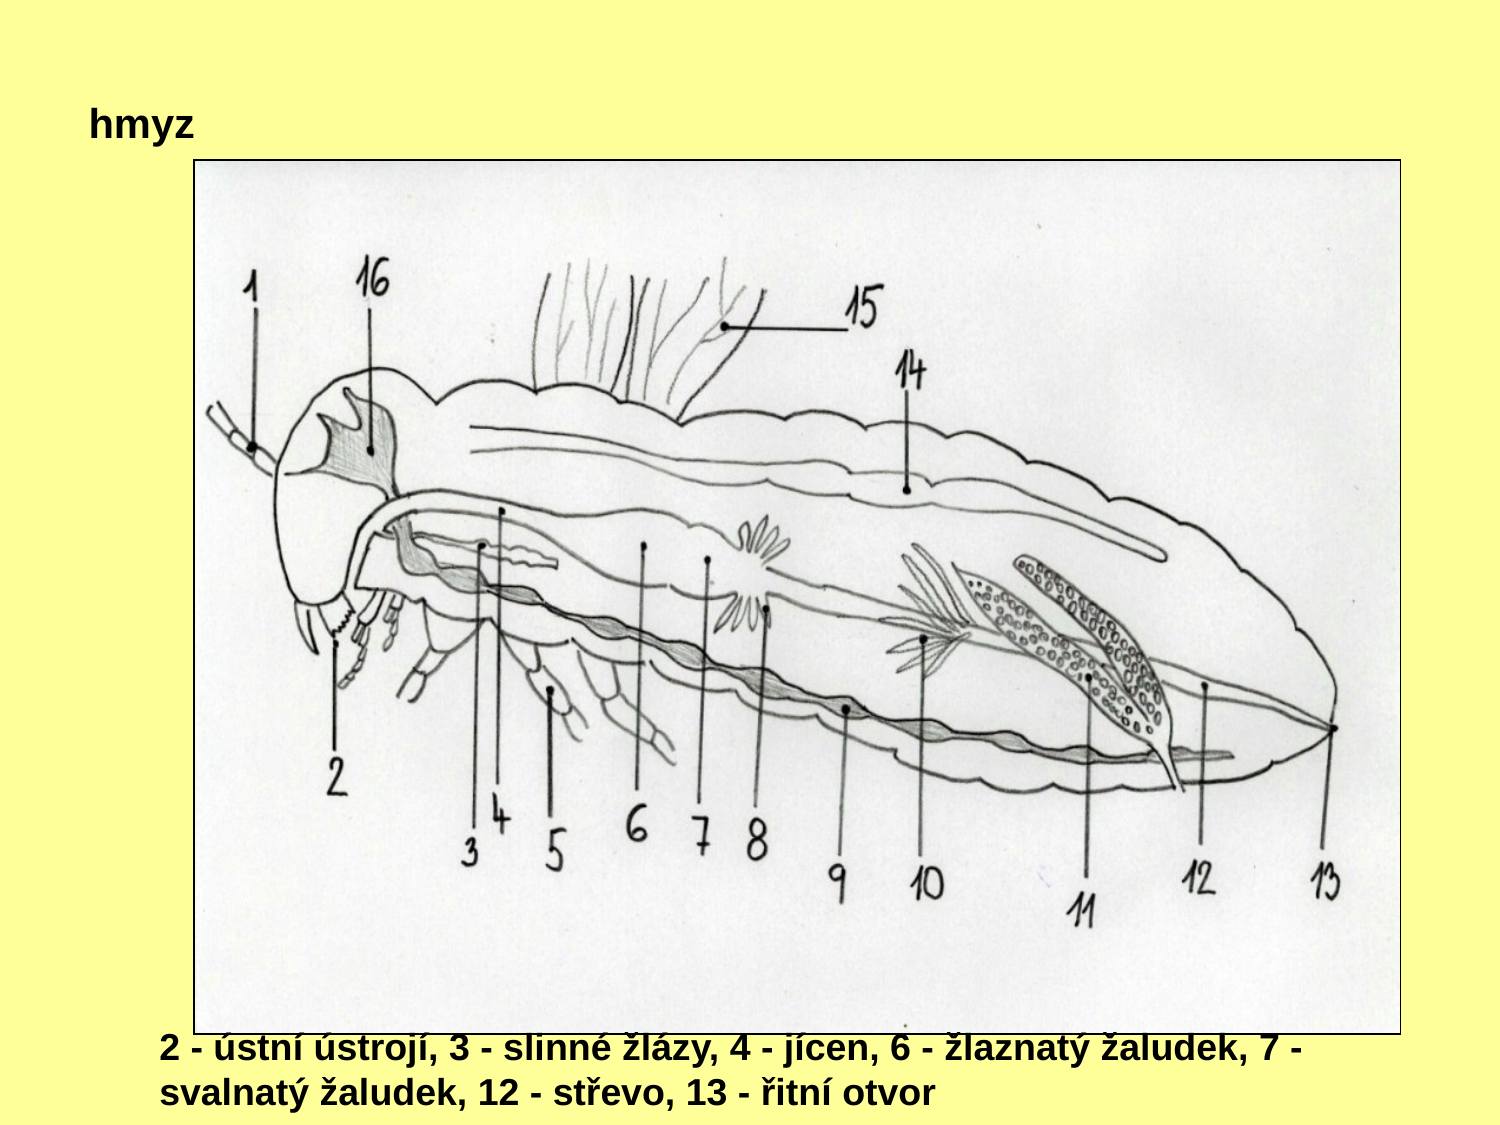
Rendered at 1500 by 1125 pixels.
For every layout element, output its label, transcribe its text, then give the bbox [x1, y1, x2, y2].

picture [194, 160, 1400, 1015]
text_box 2 - ústní ústrojí, 3 - slinné žlázy, 4 - jícen, 6 - žlaznatý žaludek, 7 -svalnatý žaludek, 12 - střevo, 13 - řitní otvor [144, 1015, 1436, 1122]
text_box hmyz [73, 89, 211, 155]
